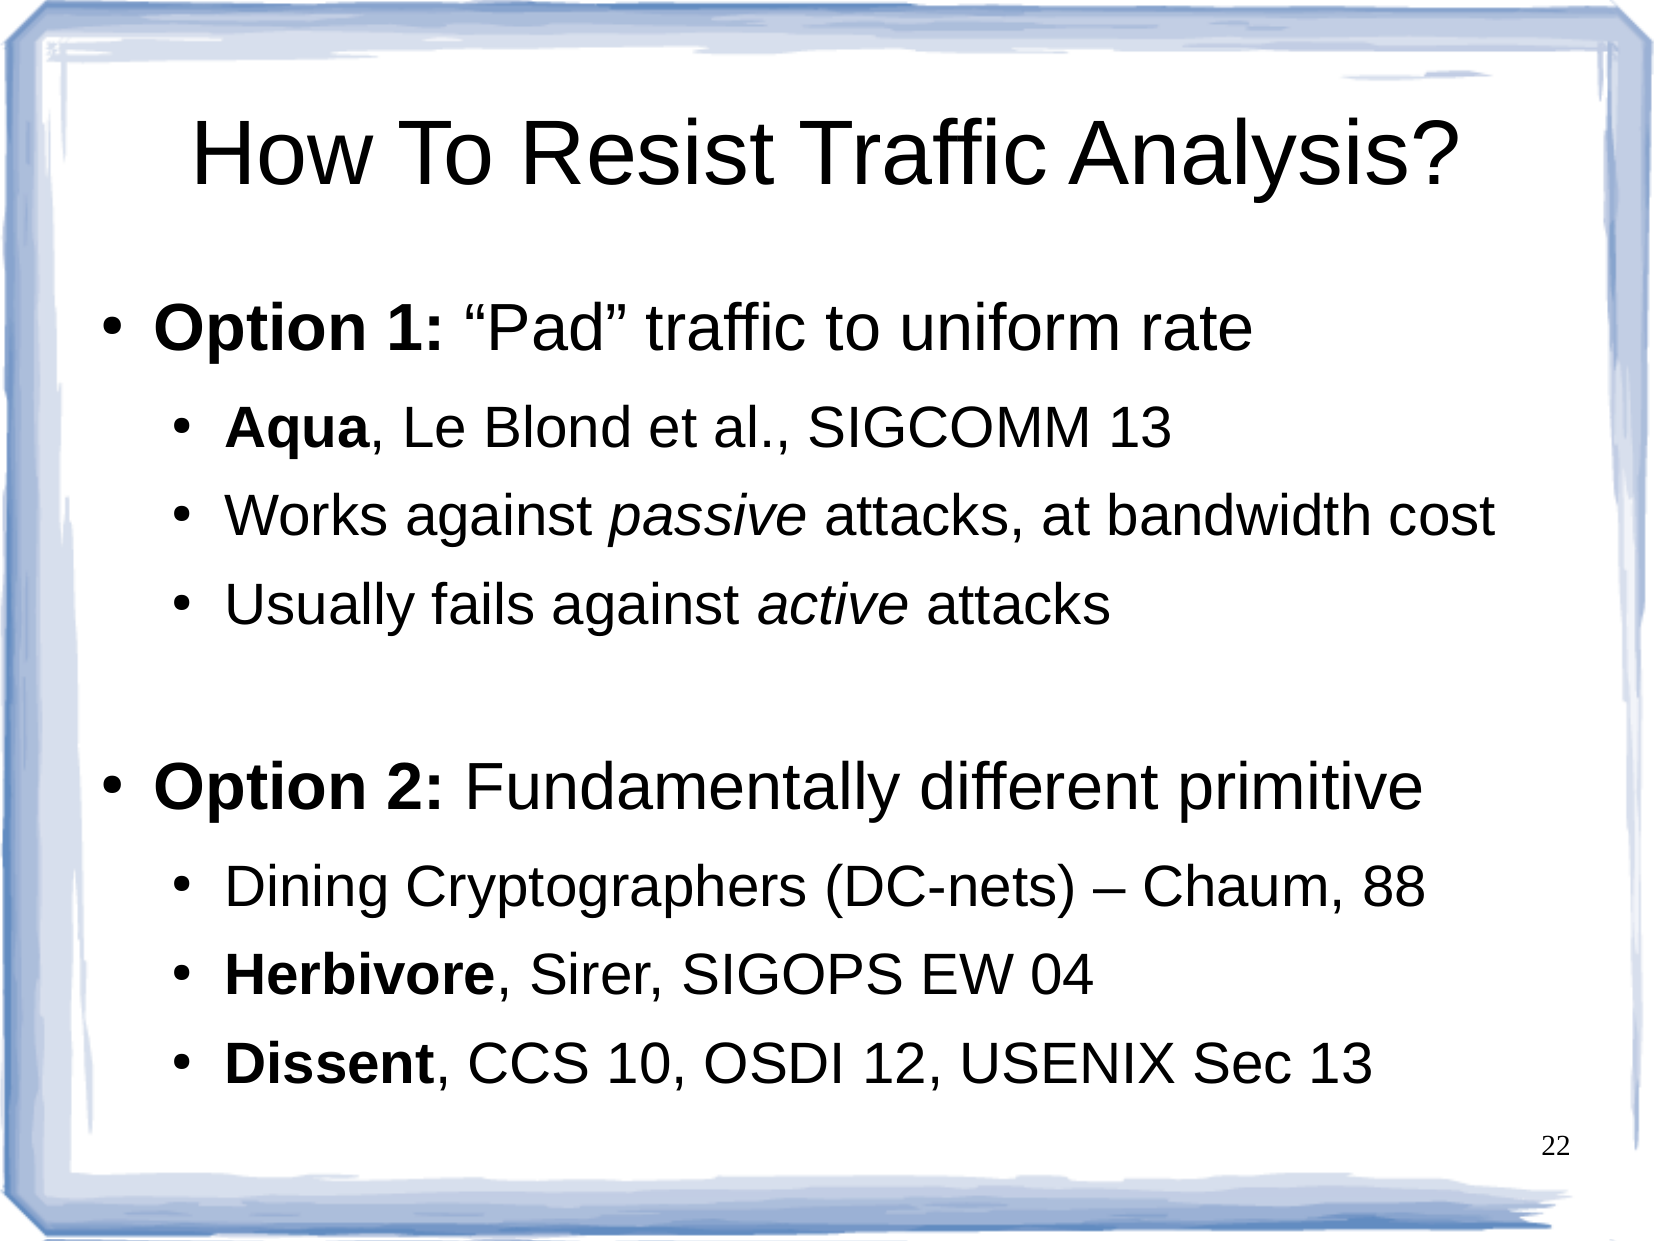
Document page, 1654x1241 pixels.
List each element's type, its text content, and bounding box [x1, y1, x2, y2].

list Option 1: “Pad” traffic to uniform rate Aqua, Le Blond et al., SIGCOMM 13 Works against passive attacks, at bandwidth cost Usually fails against active attacks Option 2: Fundamentally different primitive Dining Cryptographers (DC-nets) – Chaum, 88 Herbivore, Sirer, SIGOPS EW 04 Dissent, CCS 10, OSDI 12, USENIX Sec 13 [82, 290, 1571, 1109]
title How To Resist Traffic Analysis? [82, 49, 1571, 257]
picture [0, 0, 1654, 1241]
